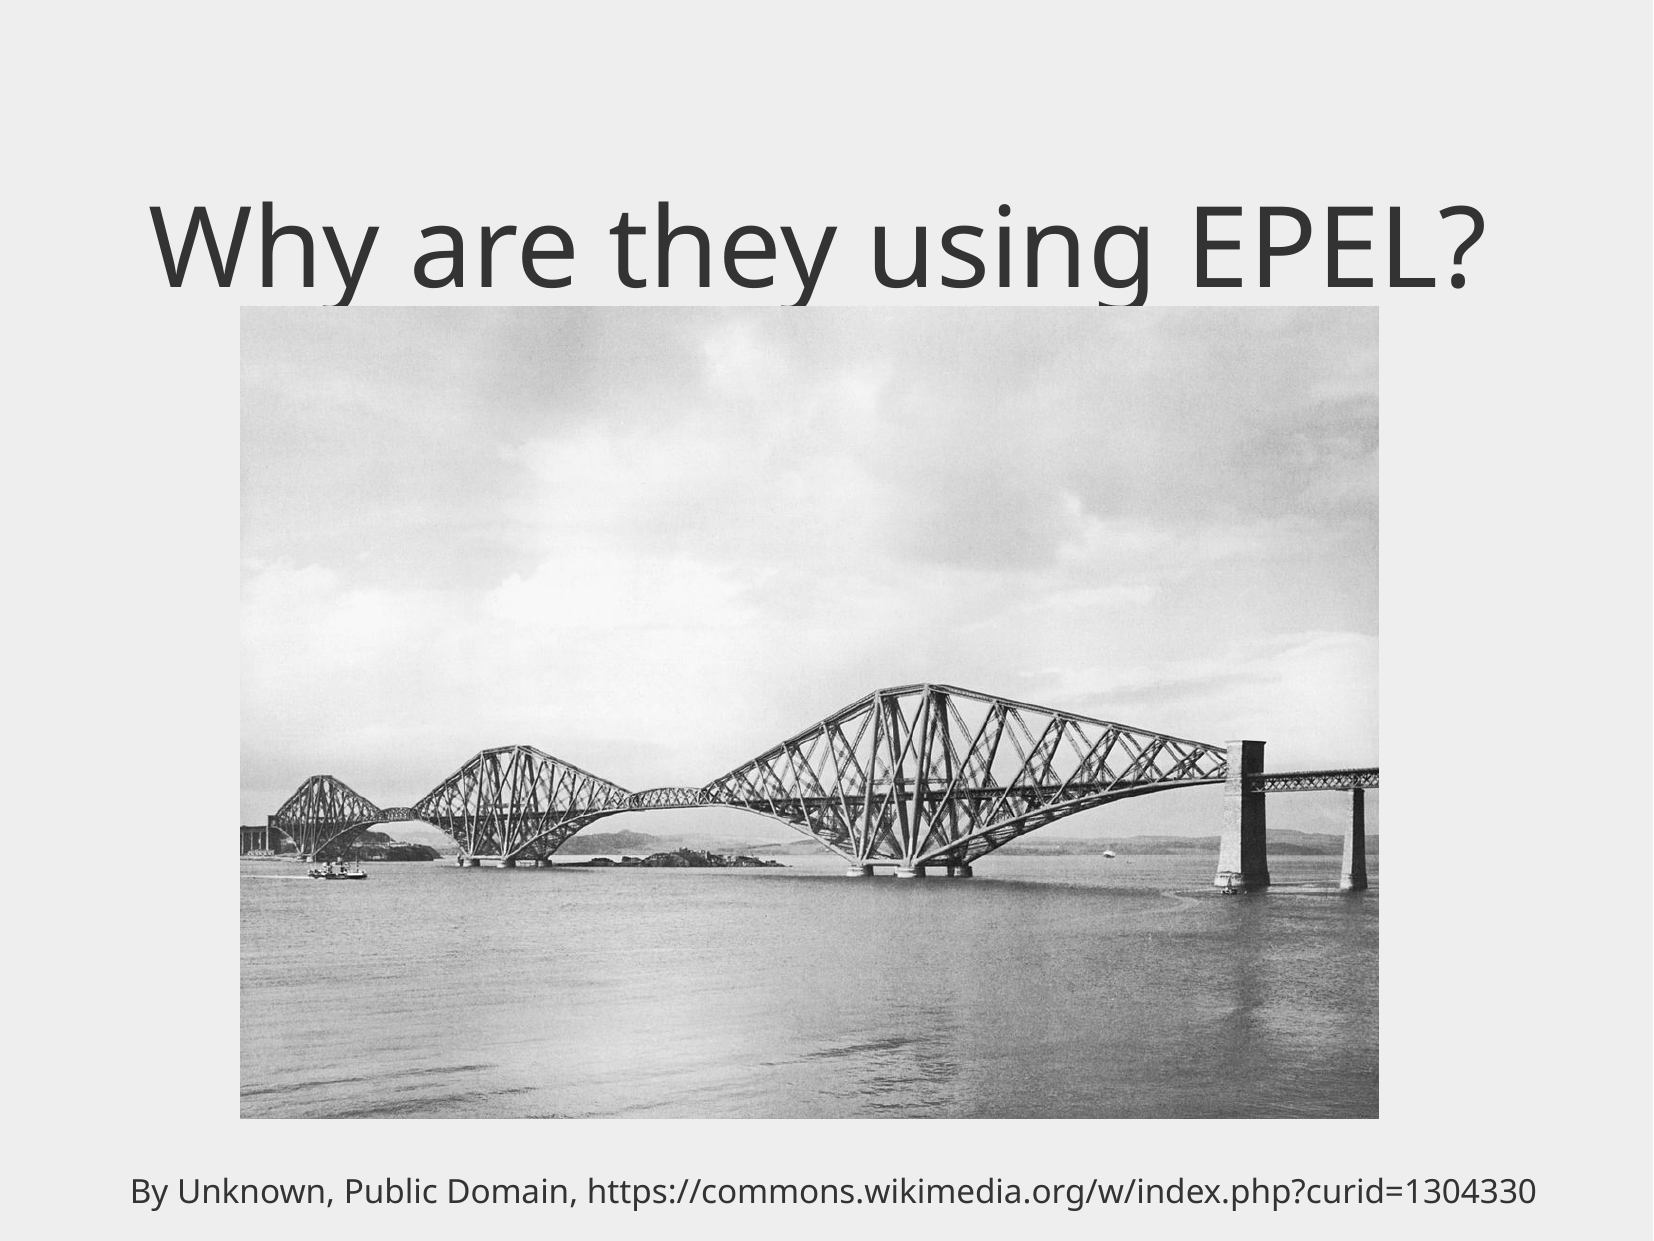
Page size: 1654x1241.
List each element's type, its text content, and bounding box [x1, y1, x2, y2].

picture [240, 306, 1379, 1119]
text_box By Unknown, Public Domain, https://commons.wikimedia.org/w/index.php?curid=1304330 [115, 1160, 1537, 1209]
title Why are they using EPEL? [74, 150, 1563, 338]
